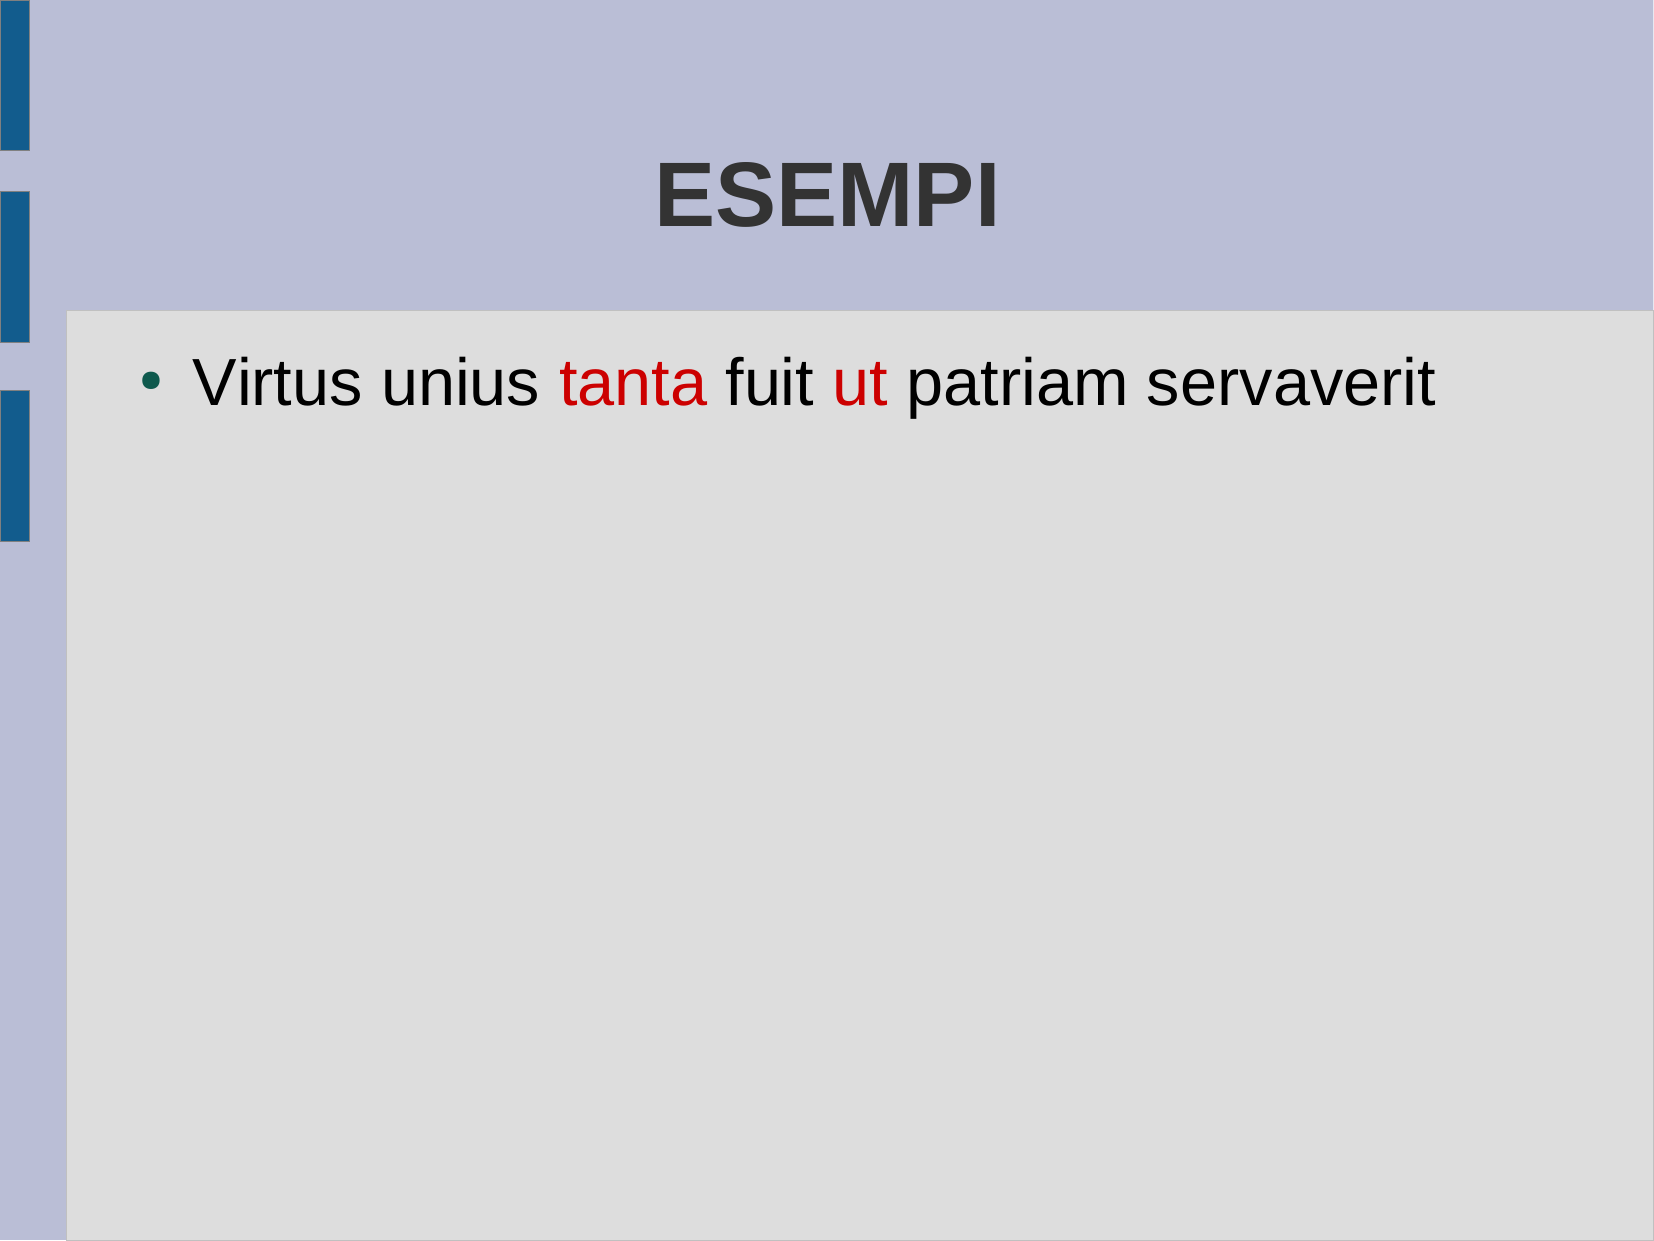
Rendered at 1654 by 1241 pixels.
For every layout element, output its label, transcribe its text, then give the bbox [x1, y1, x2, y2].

list Virtus unius tanta fuit ut patriam servaverit [121, 344, 1534, 1127]
title ESEMPI [121, 91, 1534, 299]
